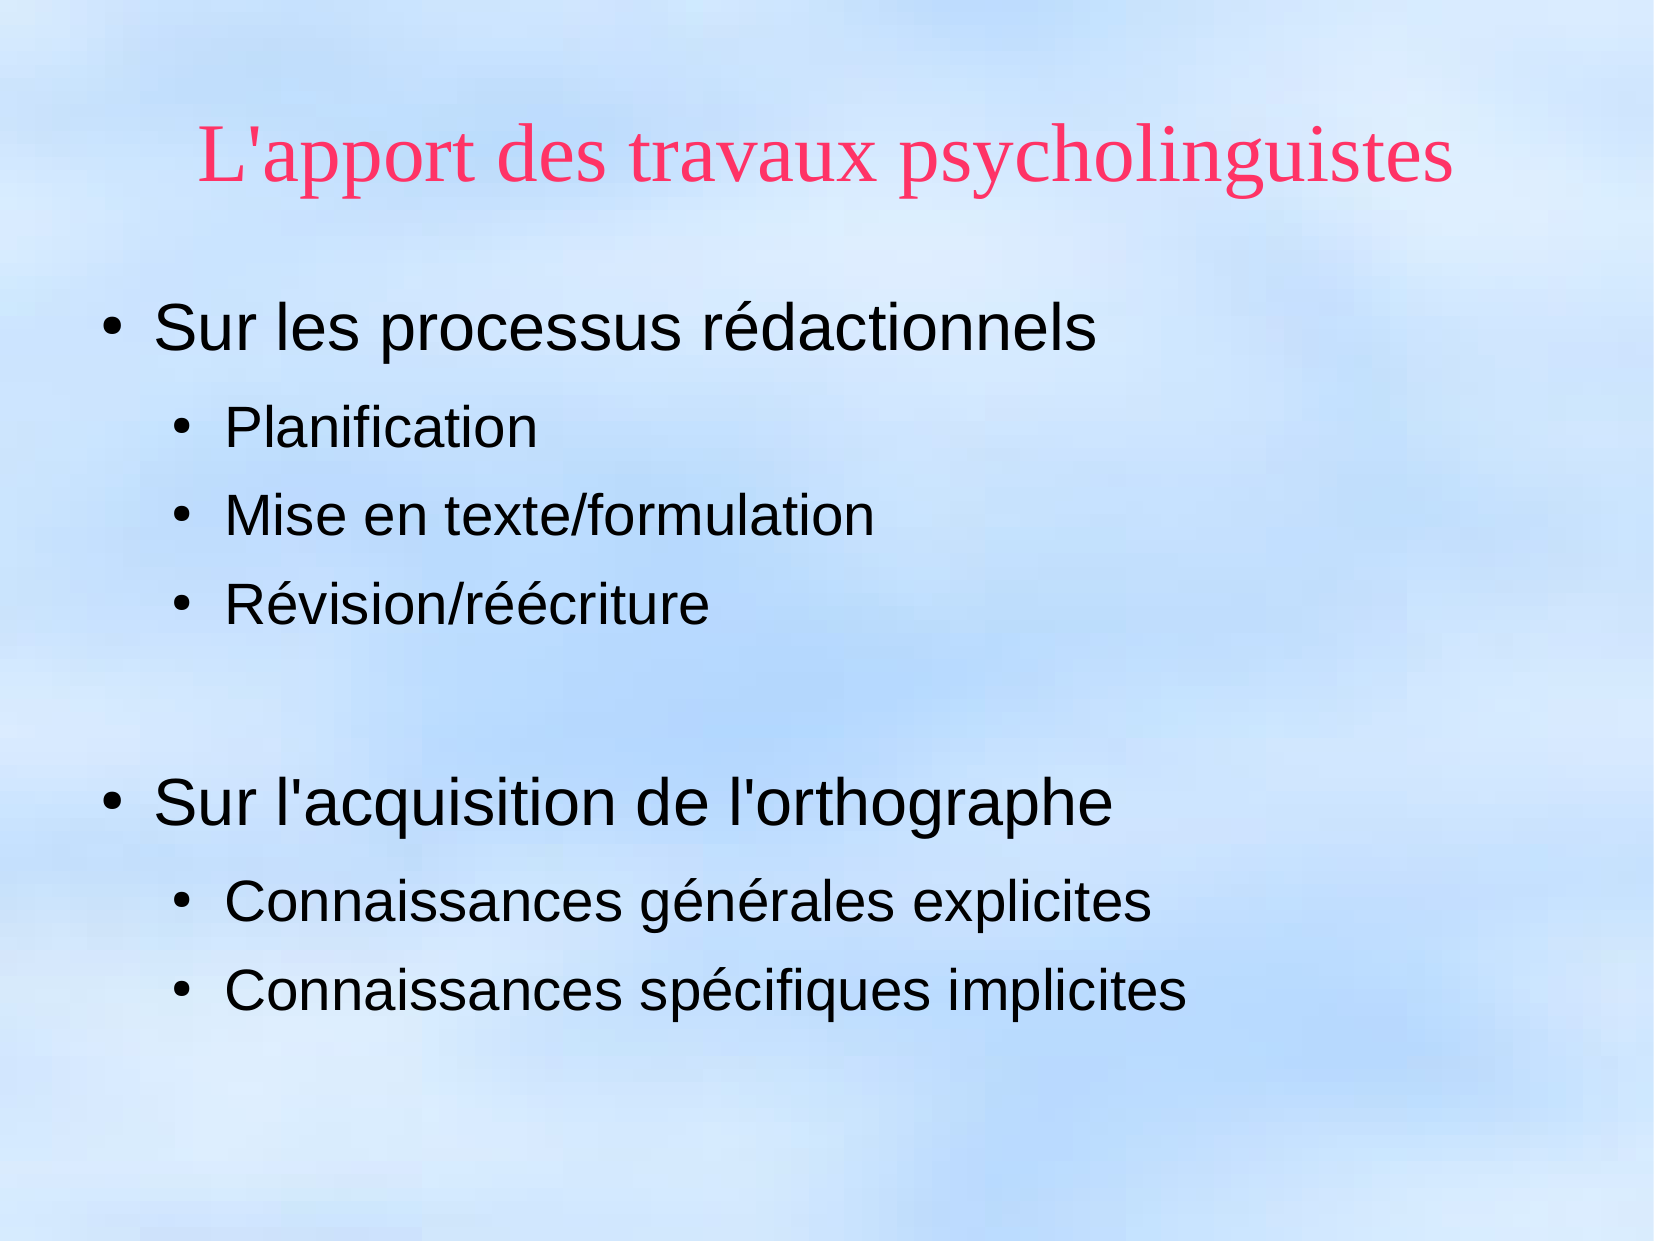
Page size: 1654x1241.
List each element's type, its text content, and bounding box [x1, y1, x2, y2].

picture [0, 0, 1654, 1241]
list Sur les processus rédactionnels Planification Mise en texte/formulation Révision/réécriture Sur l'acquisition de l'orthographe Connaissances générales explicites Connaissances spécifiques implicites [82, 290, 1571, 1094]
title L'apport des travaux psycholinguistes [82, 56, 1571, 250]
